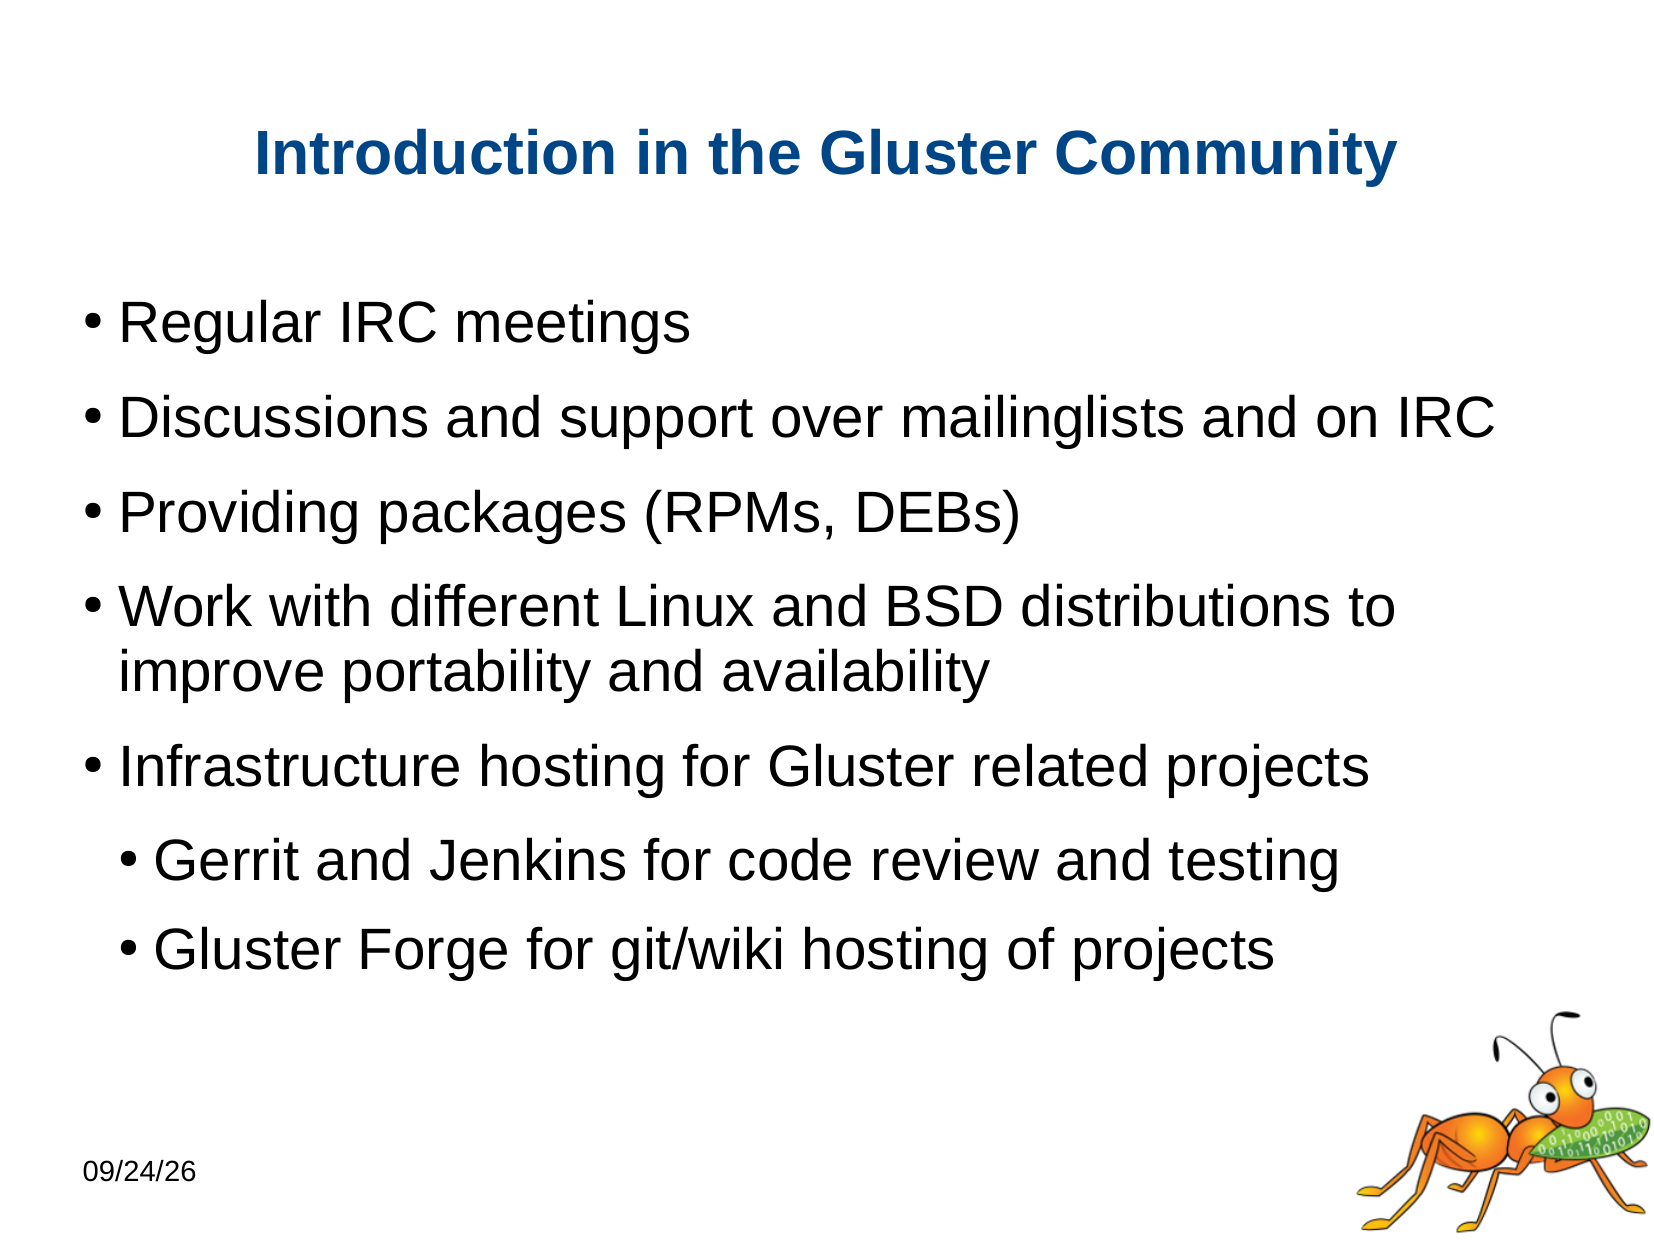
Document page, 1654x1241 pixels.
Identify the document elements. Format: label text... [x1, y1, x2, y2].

picture [1353, 1009, 1654, 1235]
title Introduction in the Gluster Community [82, 49, 1571, 257]
list Regular IRC meetings Discussions and support over mailinglists and on IRC Providing packages (RPMs, DEBs) Work with different Linux and BSD distributions to improve portability and availability Infrastructure hosting for Gluster related projects Gerrit and Jenkins for code review and testing Gluster Forge for git/wiki hosting of projects [82, 290, 1571, 1010]
